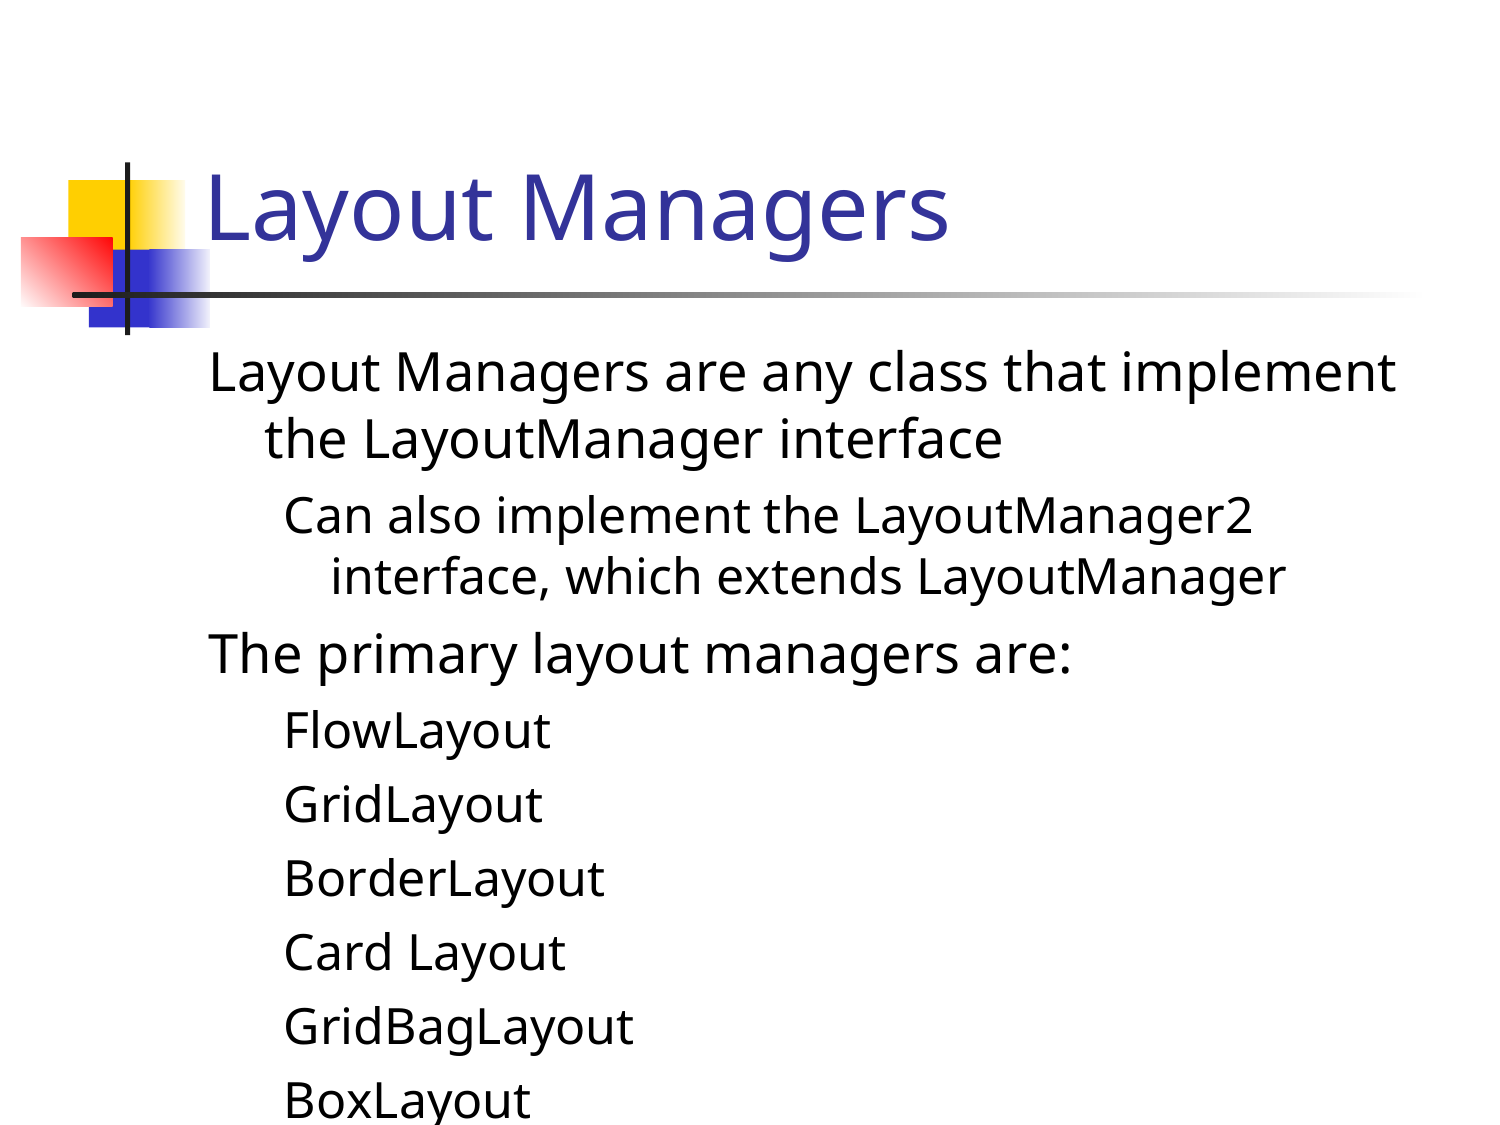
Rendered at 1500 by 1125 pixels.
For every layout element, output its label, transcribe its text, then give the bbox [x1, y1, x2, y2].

title Layout Managers [188, 35, 1468, 276]
list Layout Managers are any class that implement the LayoutManager interface Can also implement the LayoutManager2 interface, which extends LayoutManager The primary layout managers are: FlowLayout GridLayout BorderLayout Card Layout GridBagLayout BoxLayout [193, 331, 1469, 1125]
